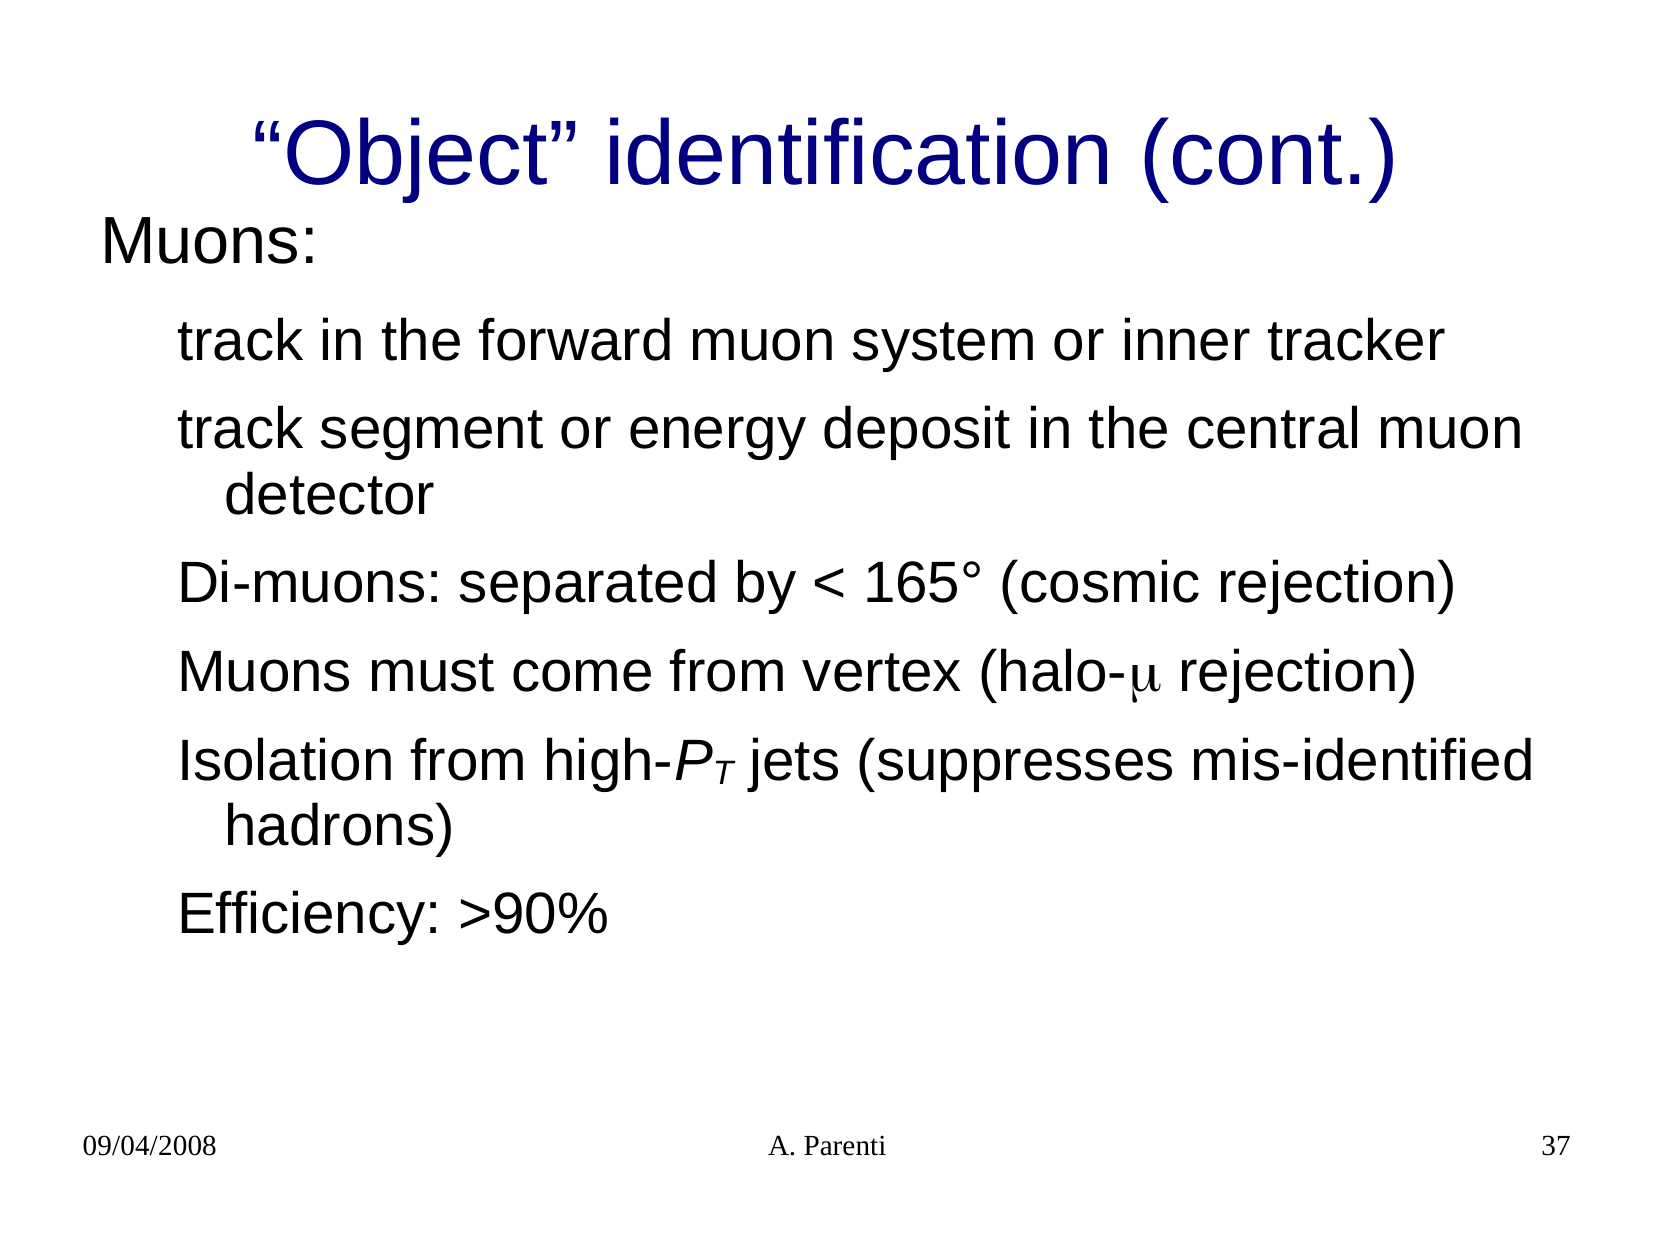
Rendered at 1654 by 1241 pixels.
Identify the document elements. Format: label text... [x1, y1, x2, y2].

list Muons: track in the forward muon system or inner tracker track segment or energy deposit in the central muon detector Di-muons: separated by < 165° (cosmic rejection) Muons must come from vertex (halo-m rejection) Isolation from high-PT jets (suppresses mis-identified hadrons) Efficiency: >90% [82, 203, 1571, 1031]
title “Object” identification (cont.) [82, 49, 1571, 203]
